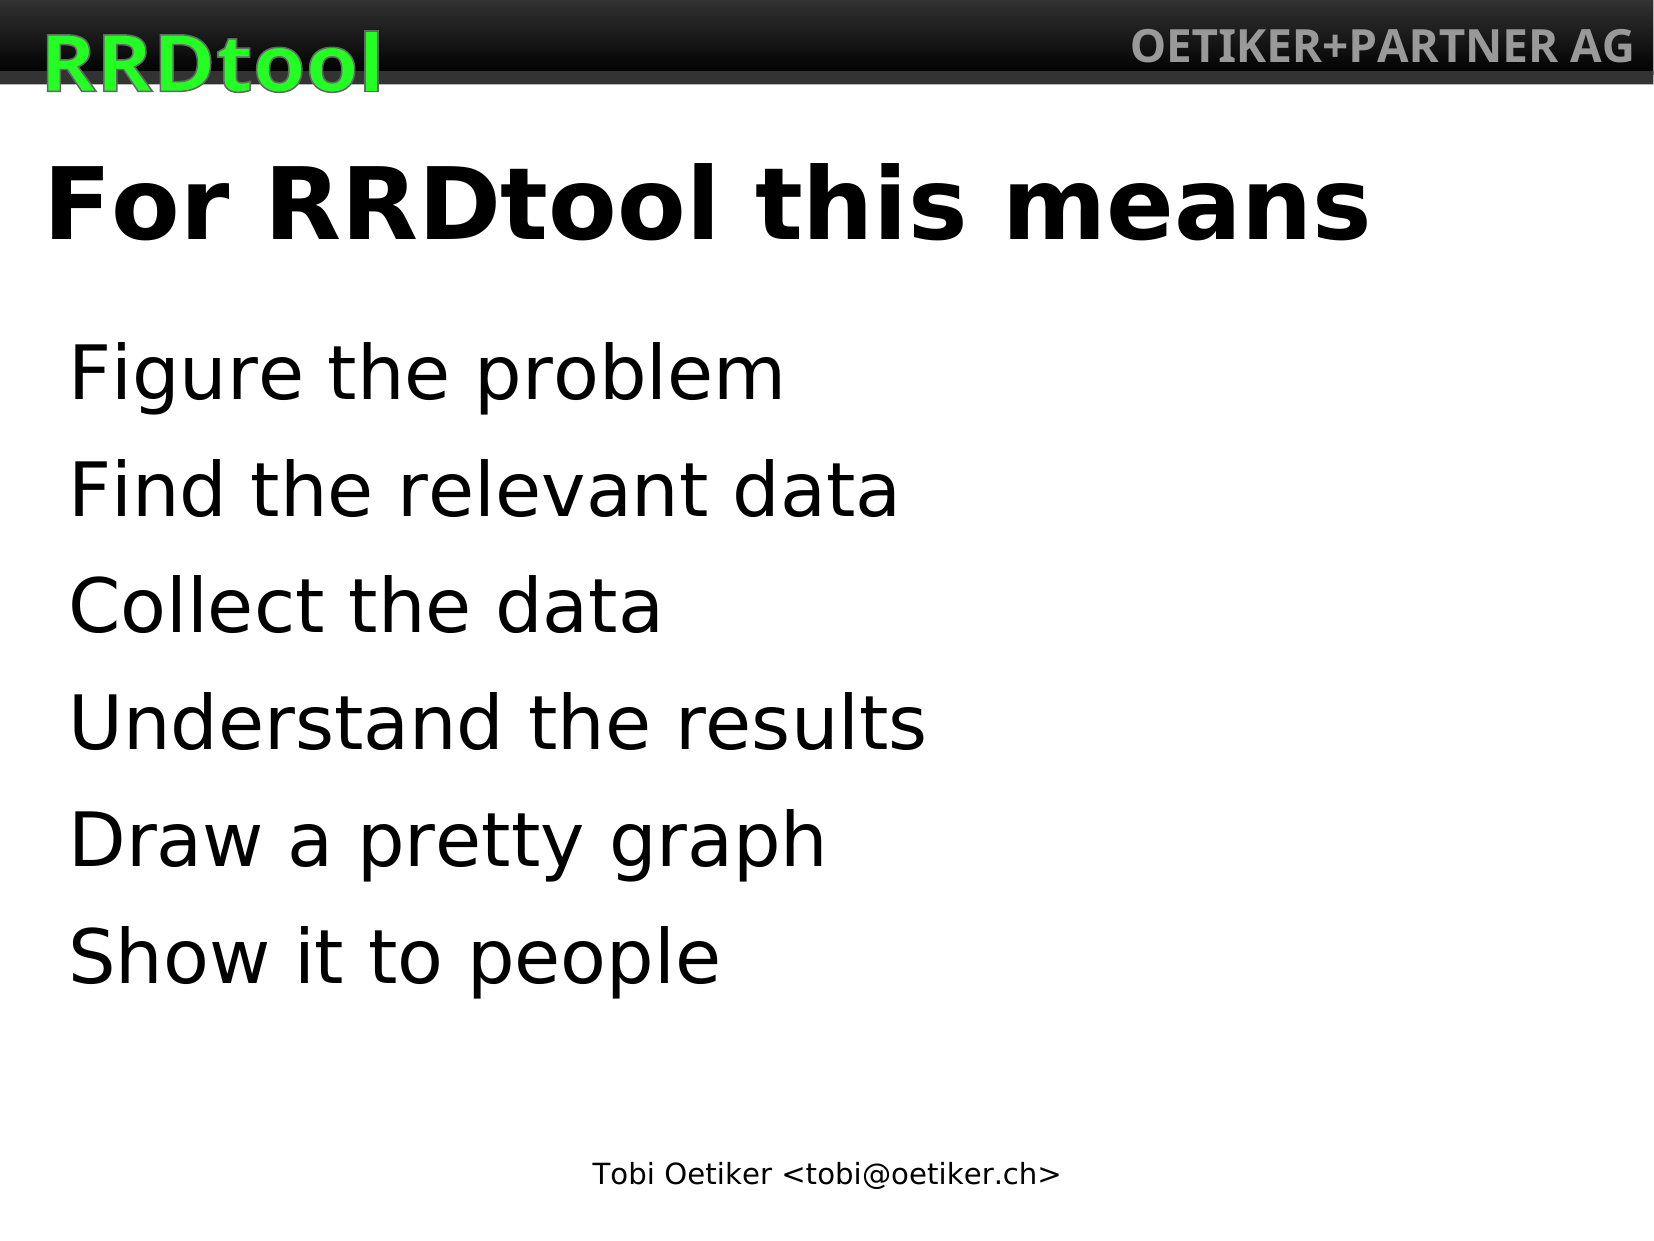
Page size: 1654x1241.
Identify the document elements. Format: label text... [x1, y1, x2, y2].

list Figure the problem Find the relevant data Collect the data Understand the results Draw a pretty graph Show it to people [50, 329, 1571, 1099]
title For RRDtool this means [43, 132, 1582, 277]
